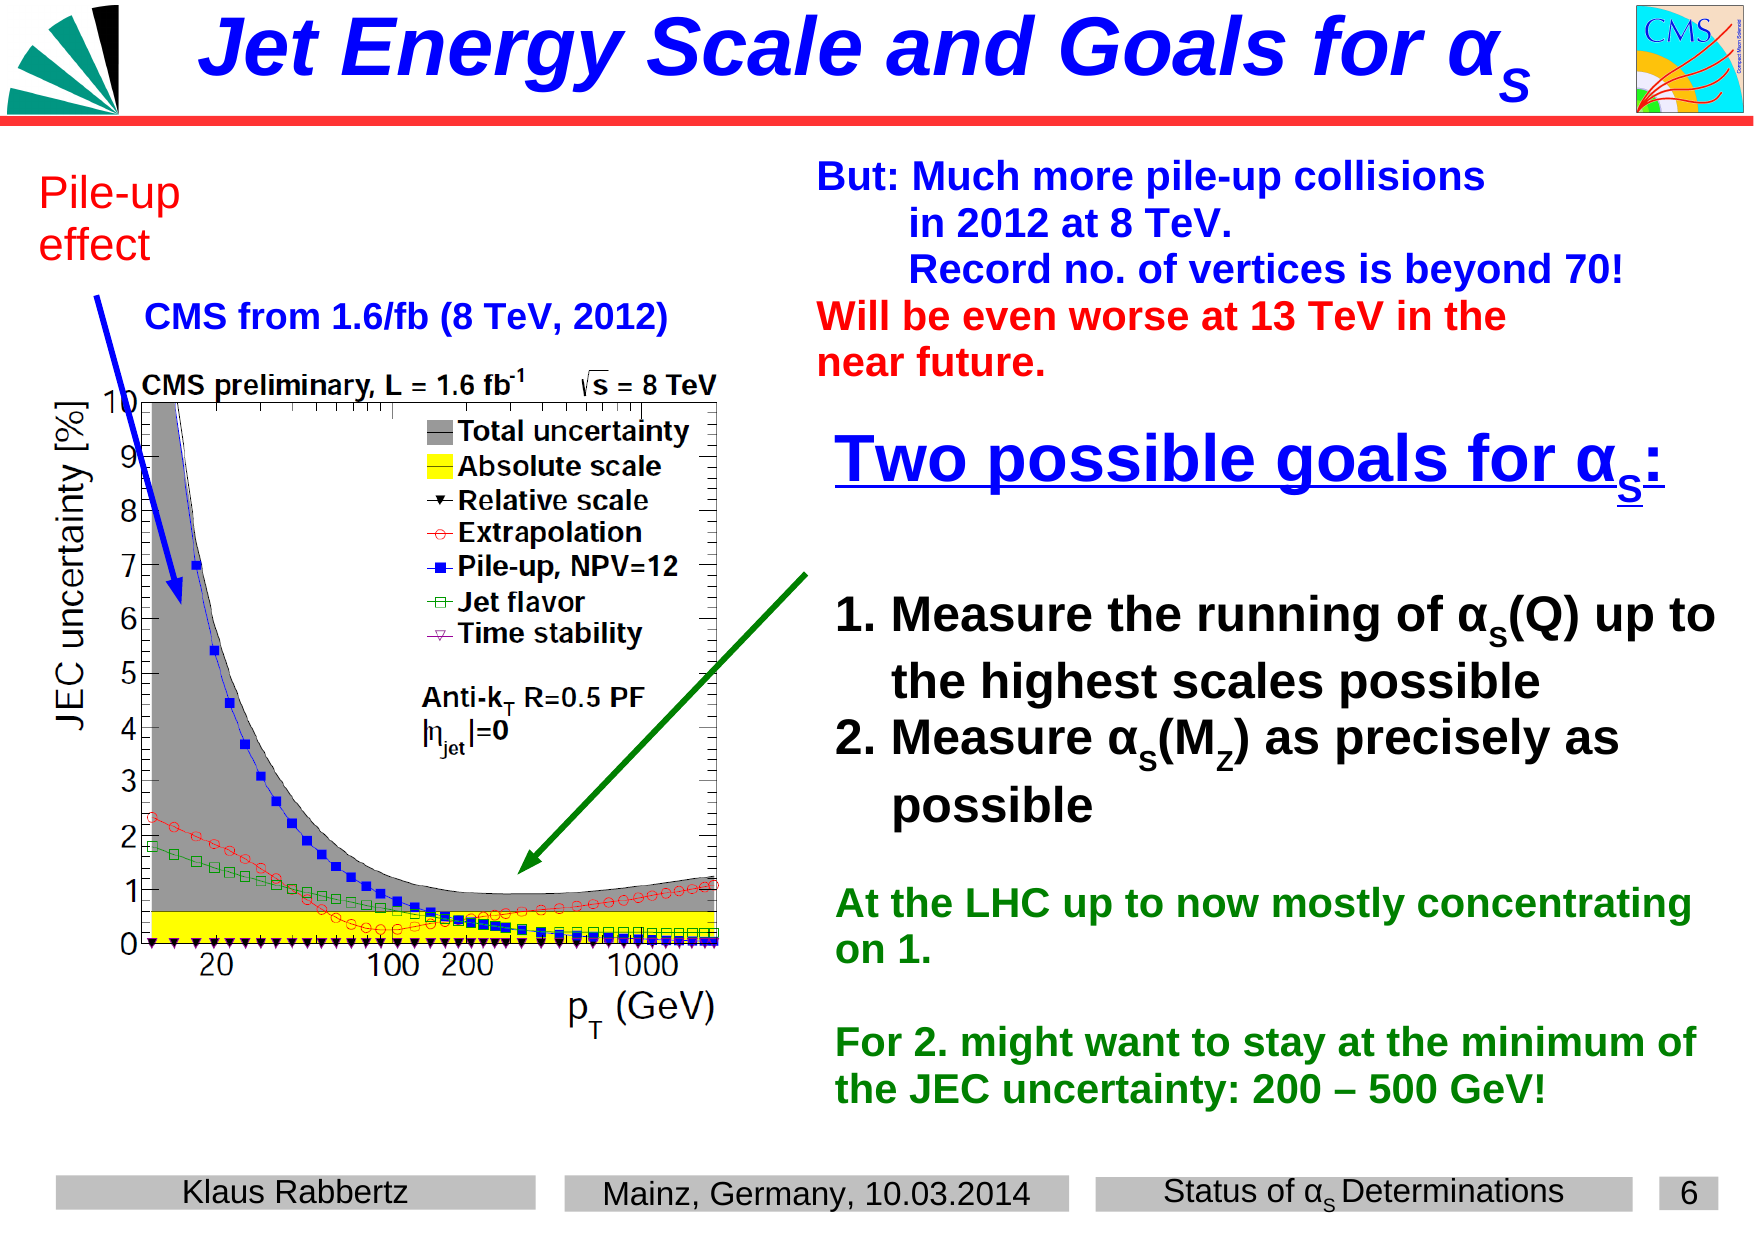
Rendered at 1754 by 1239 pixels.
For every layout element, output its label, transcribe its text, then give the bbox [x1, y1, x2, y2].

text_box Pile-up effect [26, 161, 194, 276]
picture [40, 367, 726, 1043]
text_box But: Much more pile-up collisions in 2012 at 8 TeV. Record no. of vertices is beyond 70! Will be even worse at 13 TeV in the near future. [804, 146, 1636, 394]
picture [7, 5, 119, 116]
text_box Two possible goals for αS: 1. Measure the running of αS(Q) up to the highest scales possible 2. Measure αS(MZ) as precisely as possible At the LHC up to now mostly concentrating on 1. For 2. might want to stay at the minimum of the JEC uncertainty: 200 – 500 GeV! [823, 414, 1729, 1123]
picture [1636, 5, 1744, 113]
text_box CMS from 1.6/fb (8 TeV, 2012) [132, 289, 675, 344]
title Jet Energy Scale and Goals for αS [123, 0, 1606, 114]
